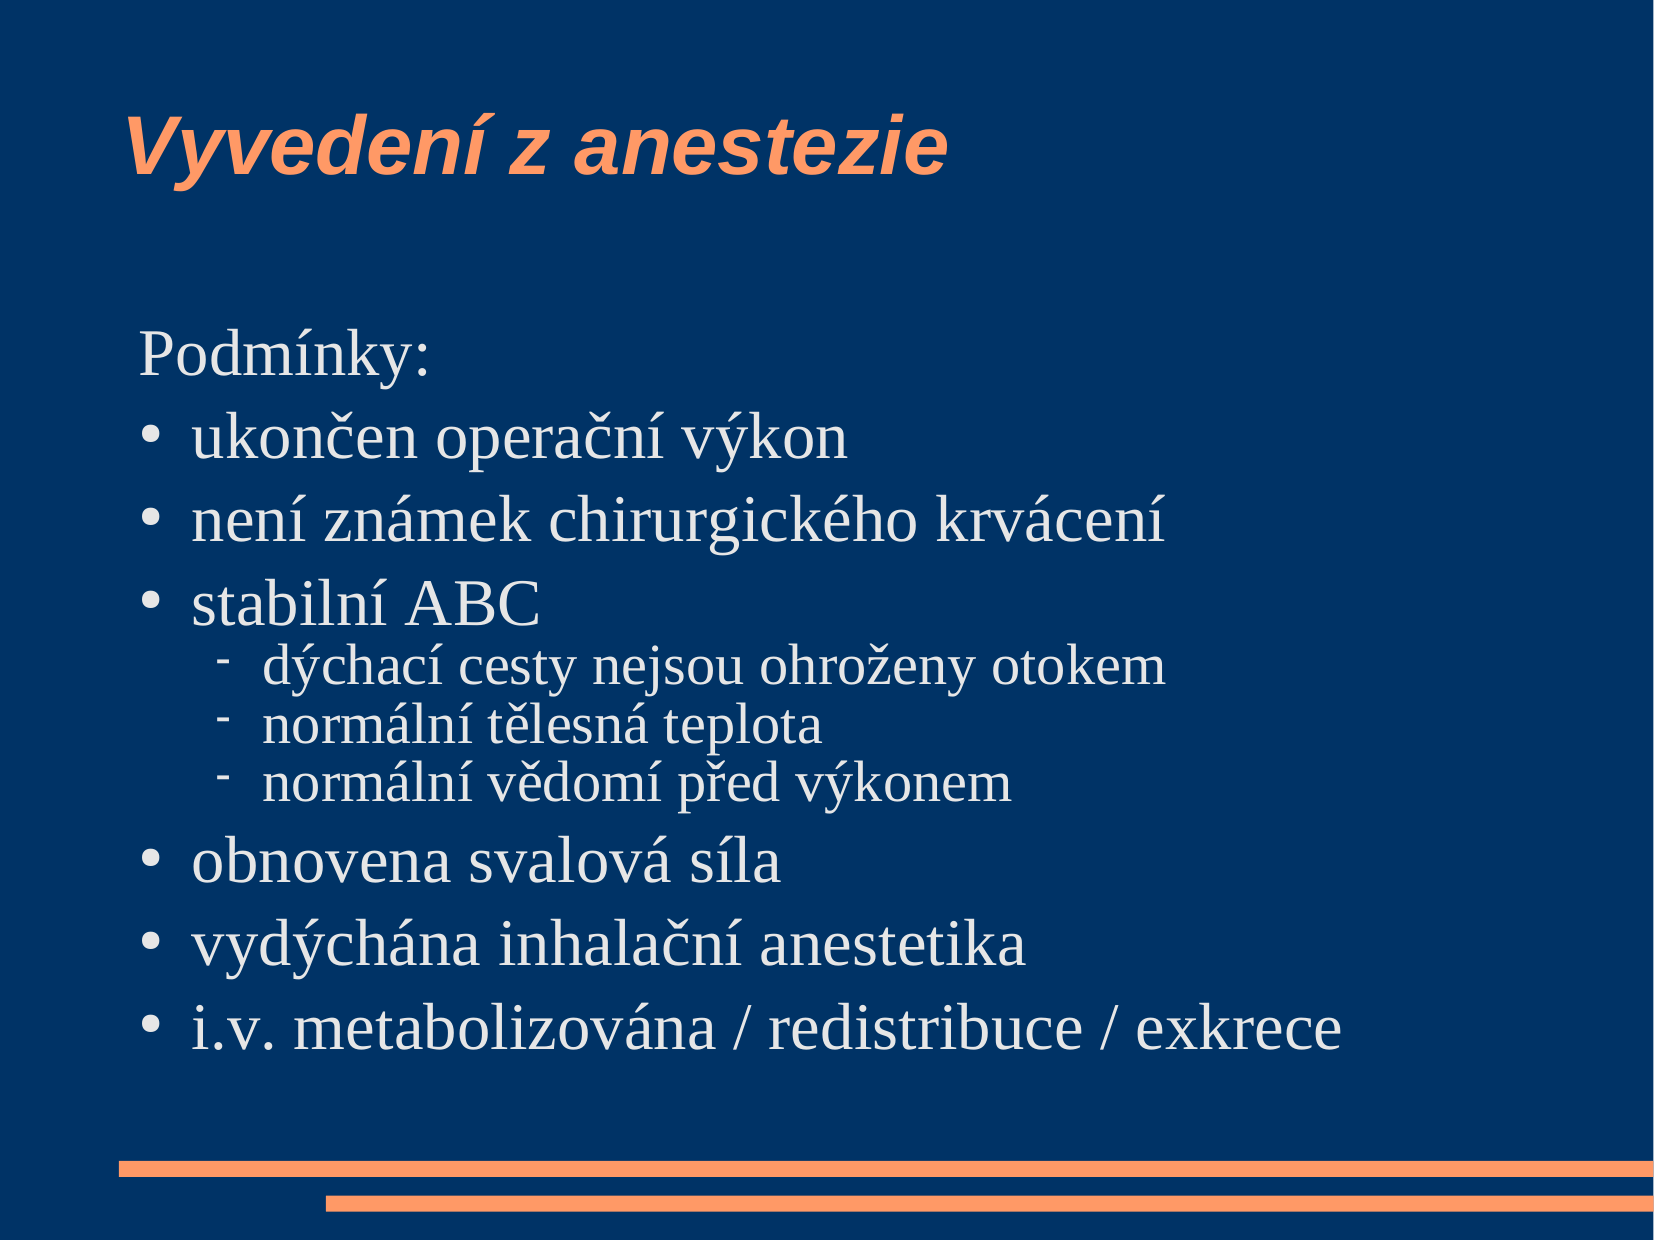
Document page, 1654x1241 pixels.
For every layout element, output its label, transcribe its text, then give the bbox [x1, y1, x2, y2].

list Podmínky: ukončen operační výkon není známek chirurgického krvácení stabilní ABC dýchací cesty nejsou ohroženy otokem normální tělesná teplota normální vědomí před výkonem obnovena svalová síla vydýchána inhalační anestetika i.v. metabolizována / redistribuce / exkrece [121, 322, 1561, 1133]
title Vyvedení z anestezie [121, 46, 1534, 254]
